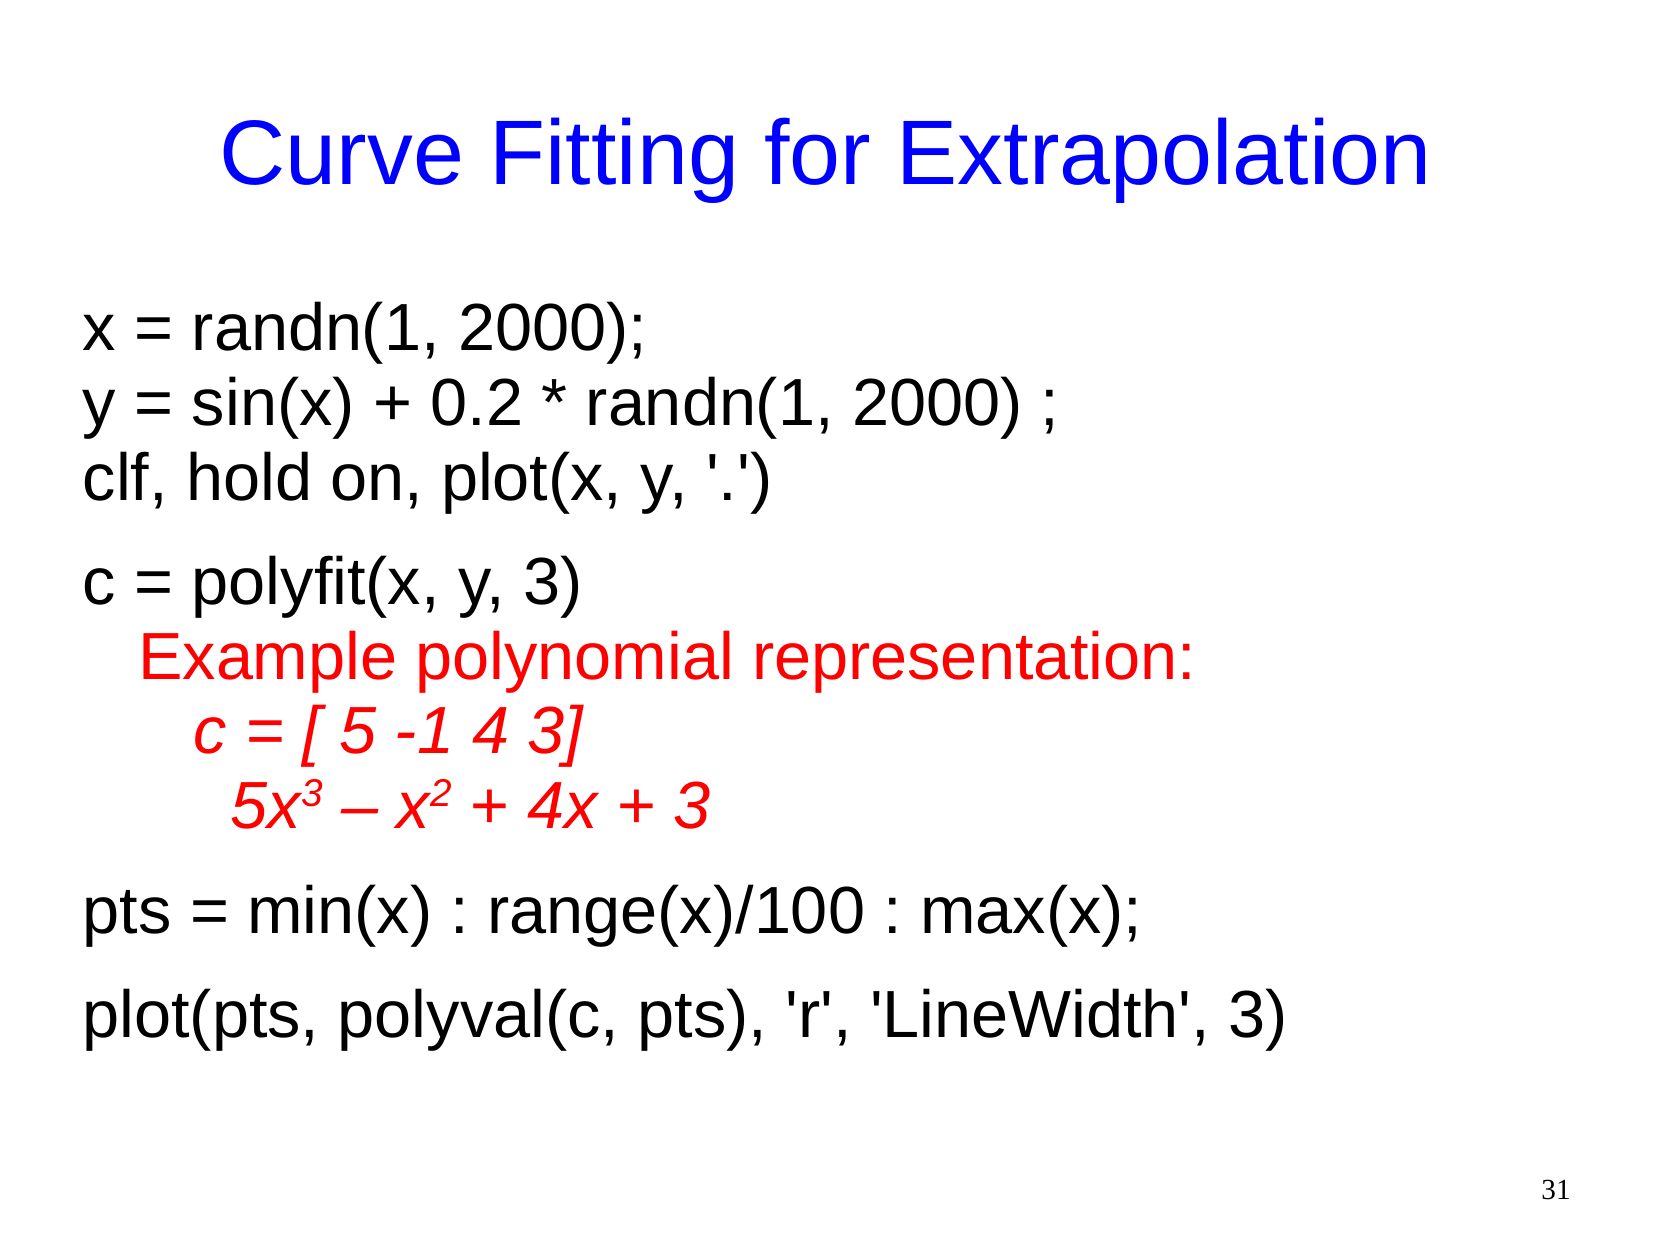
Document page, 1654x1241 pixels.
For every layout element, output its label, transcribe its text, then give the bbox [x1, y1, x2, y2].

title Curve Fitting for Extrapolation [82, 56, 1571, 250]
list x = randn(1, 2000); y = sin(x) + 0.2 * randn(1, 2000) ; clf, hold on, plot(x, y, '.') c = polyfit(x, y, 3) Example polynomial representation: c = [ 5 -1 4 3] 5x3 – x2 + 4x + 3 pts = min(x) : range(x)/100 : max(x); plot(pts, polyval(c, pts), 'r', 'LineWidth', 3) [82, 290, 1571, 1094]
